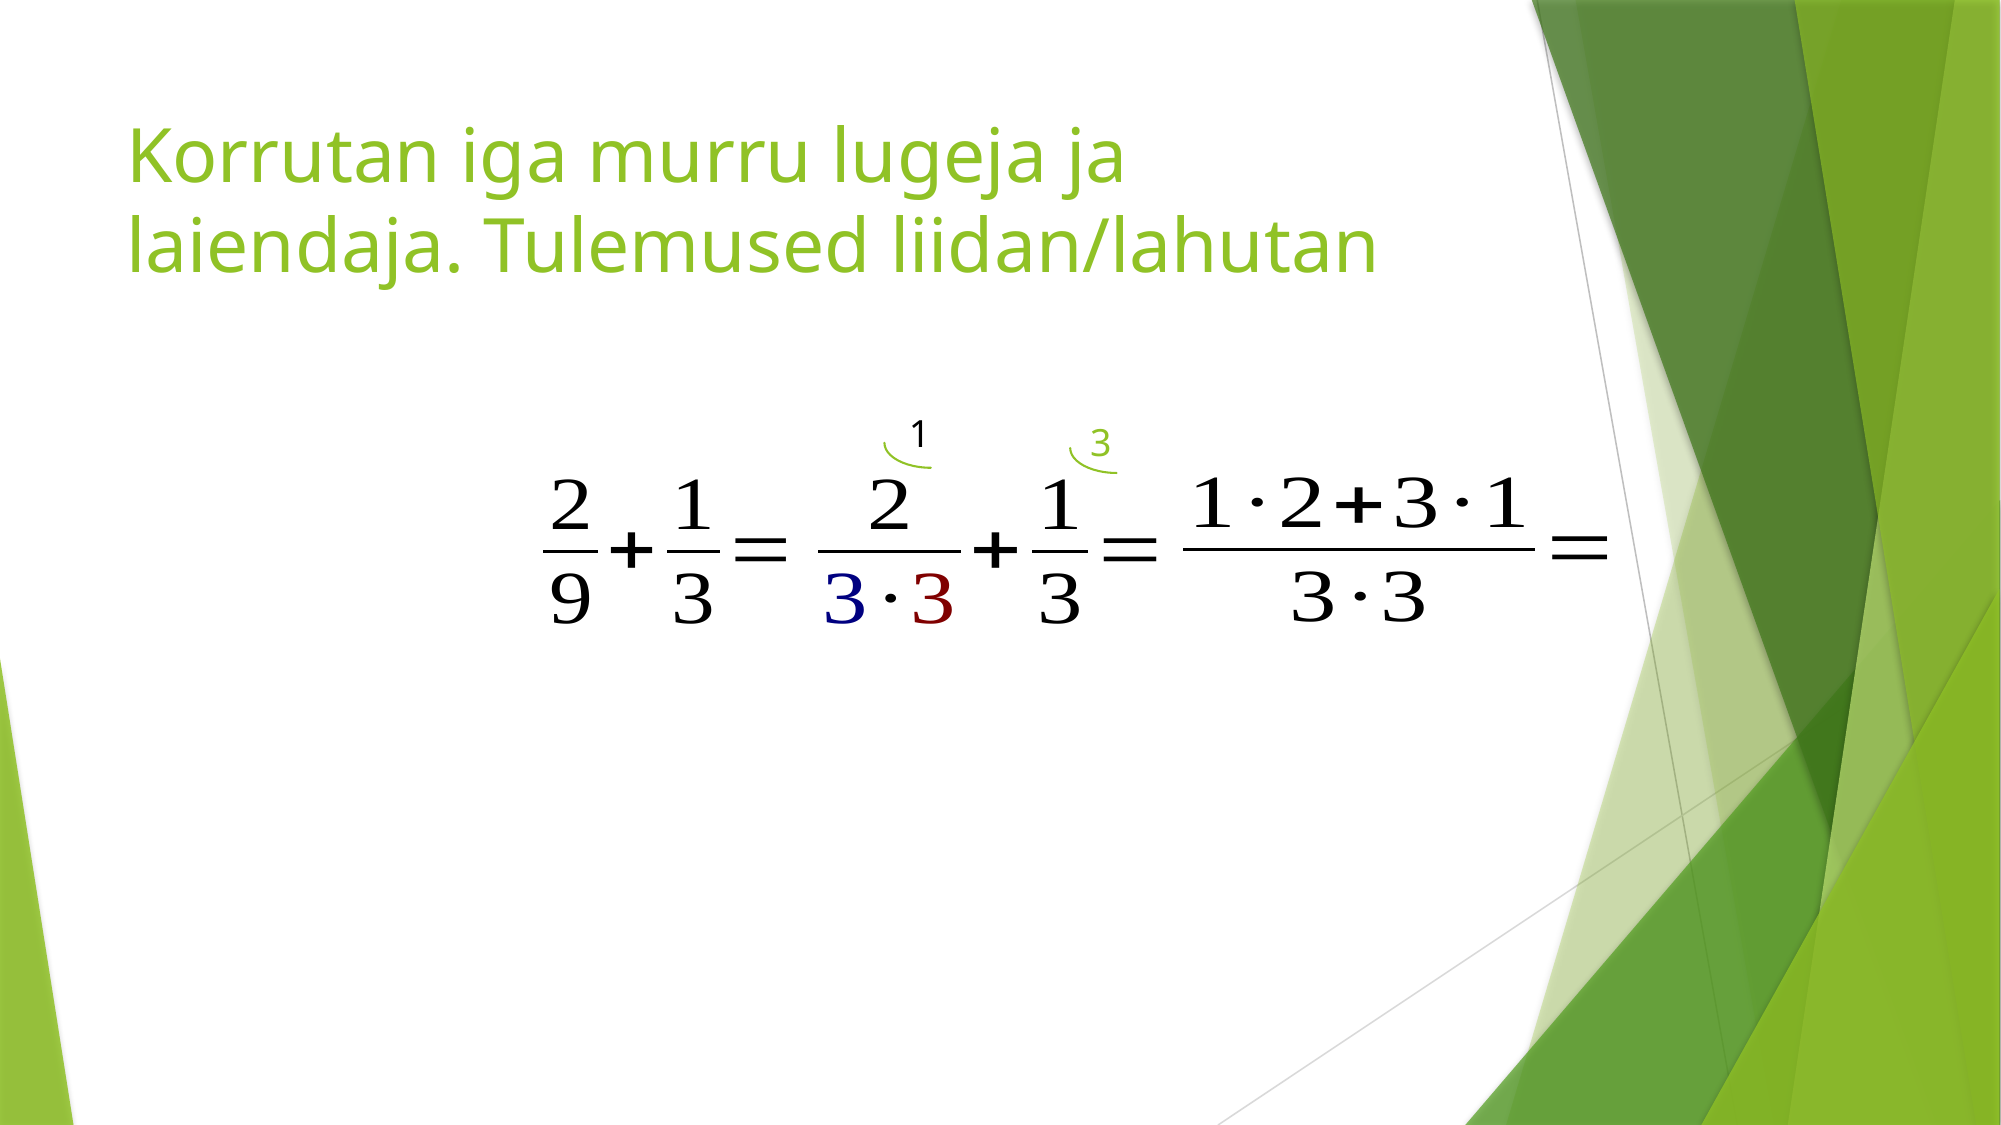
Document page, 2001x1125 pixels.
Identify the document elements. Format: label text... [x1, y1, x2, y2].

title Korrutan iga murru lugeja ja laiendaja. Tulemused liidan/lahutan [111, 99, 1479, 358]
text_box 1 [894, 403, 946, 462]
chart [529, 460, 1629, 640]
text_box 3 [1075, 411, 1127, 462]
